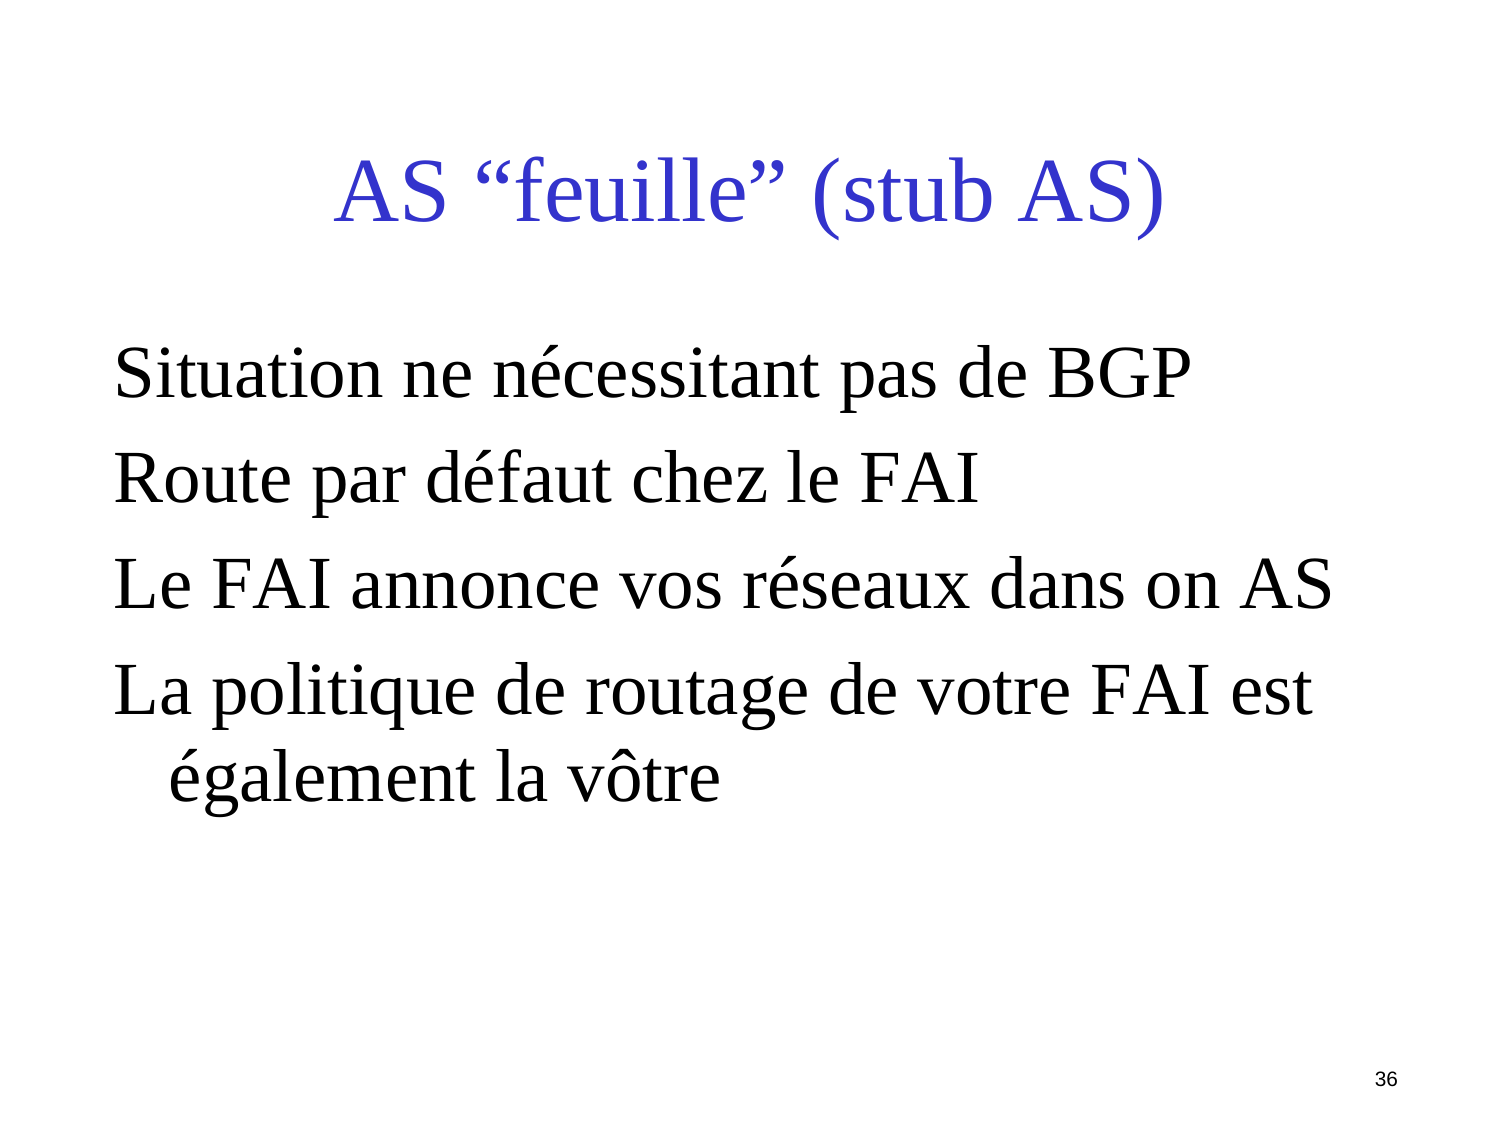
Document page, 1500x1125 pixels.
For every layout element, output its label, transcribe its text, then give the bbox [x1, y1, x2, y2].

text_box AS “feuille” (stub AS)‏ [112, 100, 1388, 288]
text_box Situation ne nécessitant pas de BGP Route par défaut chez le FAI Le FAI annonce vos réseaux dans on AS La politique de routage de votre FAI est également la vôtre [99, 262, 1375, 888]
